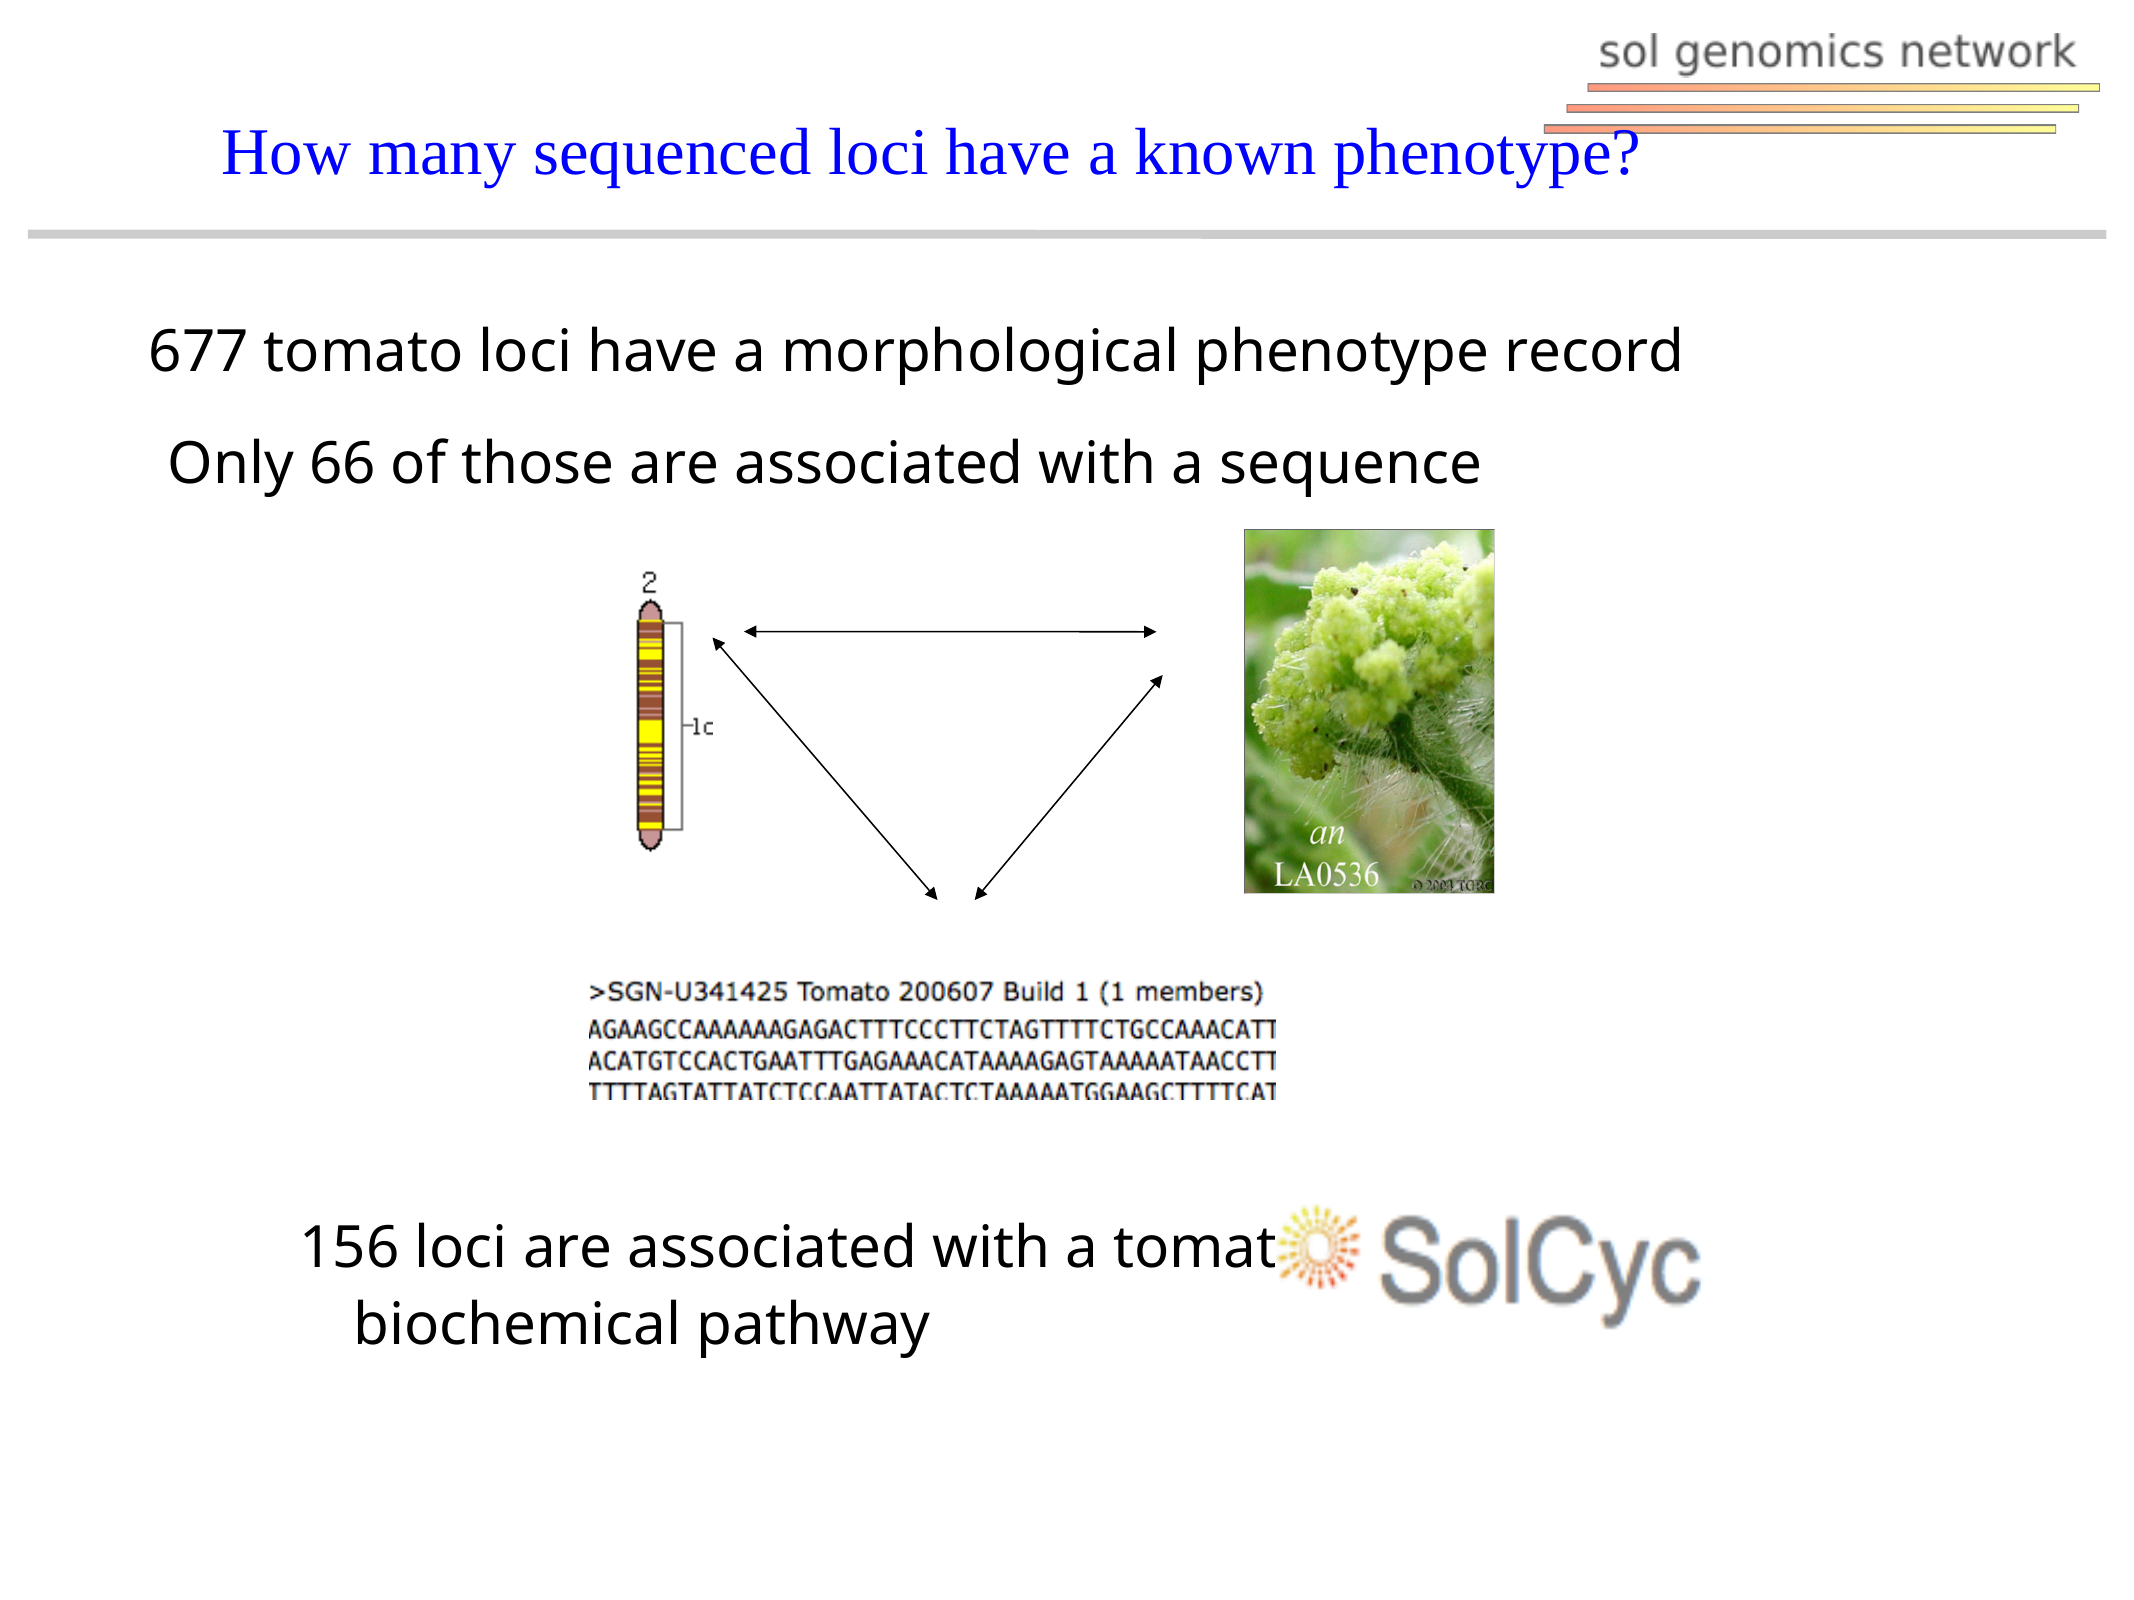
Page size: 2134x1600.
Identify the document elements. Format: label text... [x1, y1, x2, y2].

picture [1237, 524, 1501, 901]
text_box 677 tomato loci have a morphological phenotype record [93, 301, 1726, 496]
text_box [1763, 124, 2057, 134]
picture [1597, 33, 2078, 78]
picture [1275, 1199, 1736, 1348]
picture [585, 562, 713, 873]
text_box How many sequenced loci have a known phenotype? [51, 110, 1763, 203]
text_box Only 66 of those are associated with a sequence [116, 496, 1520, 609]
text_box 156 loci are associated with a tomato biochemical pathway [269, 1197, 1501, 1392]
text_box [1566, 104, 2080, 113]
text_box [1587, 83, 2101, 92]
picture [589, 974, 1276, 1101]
